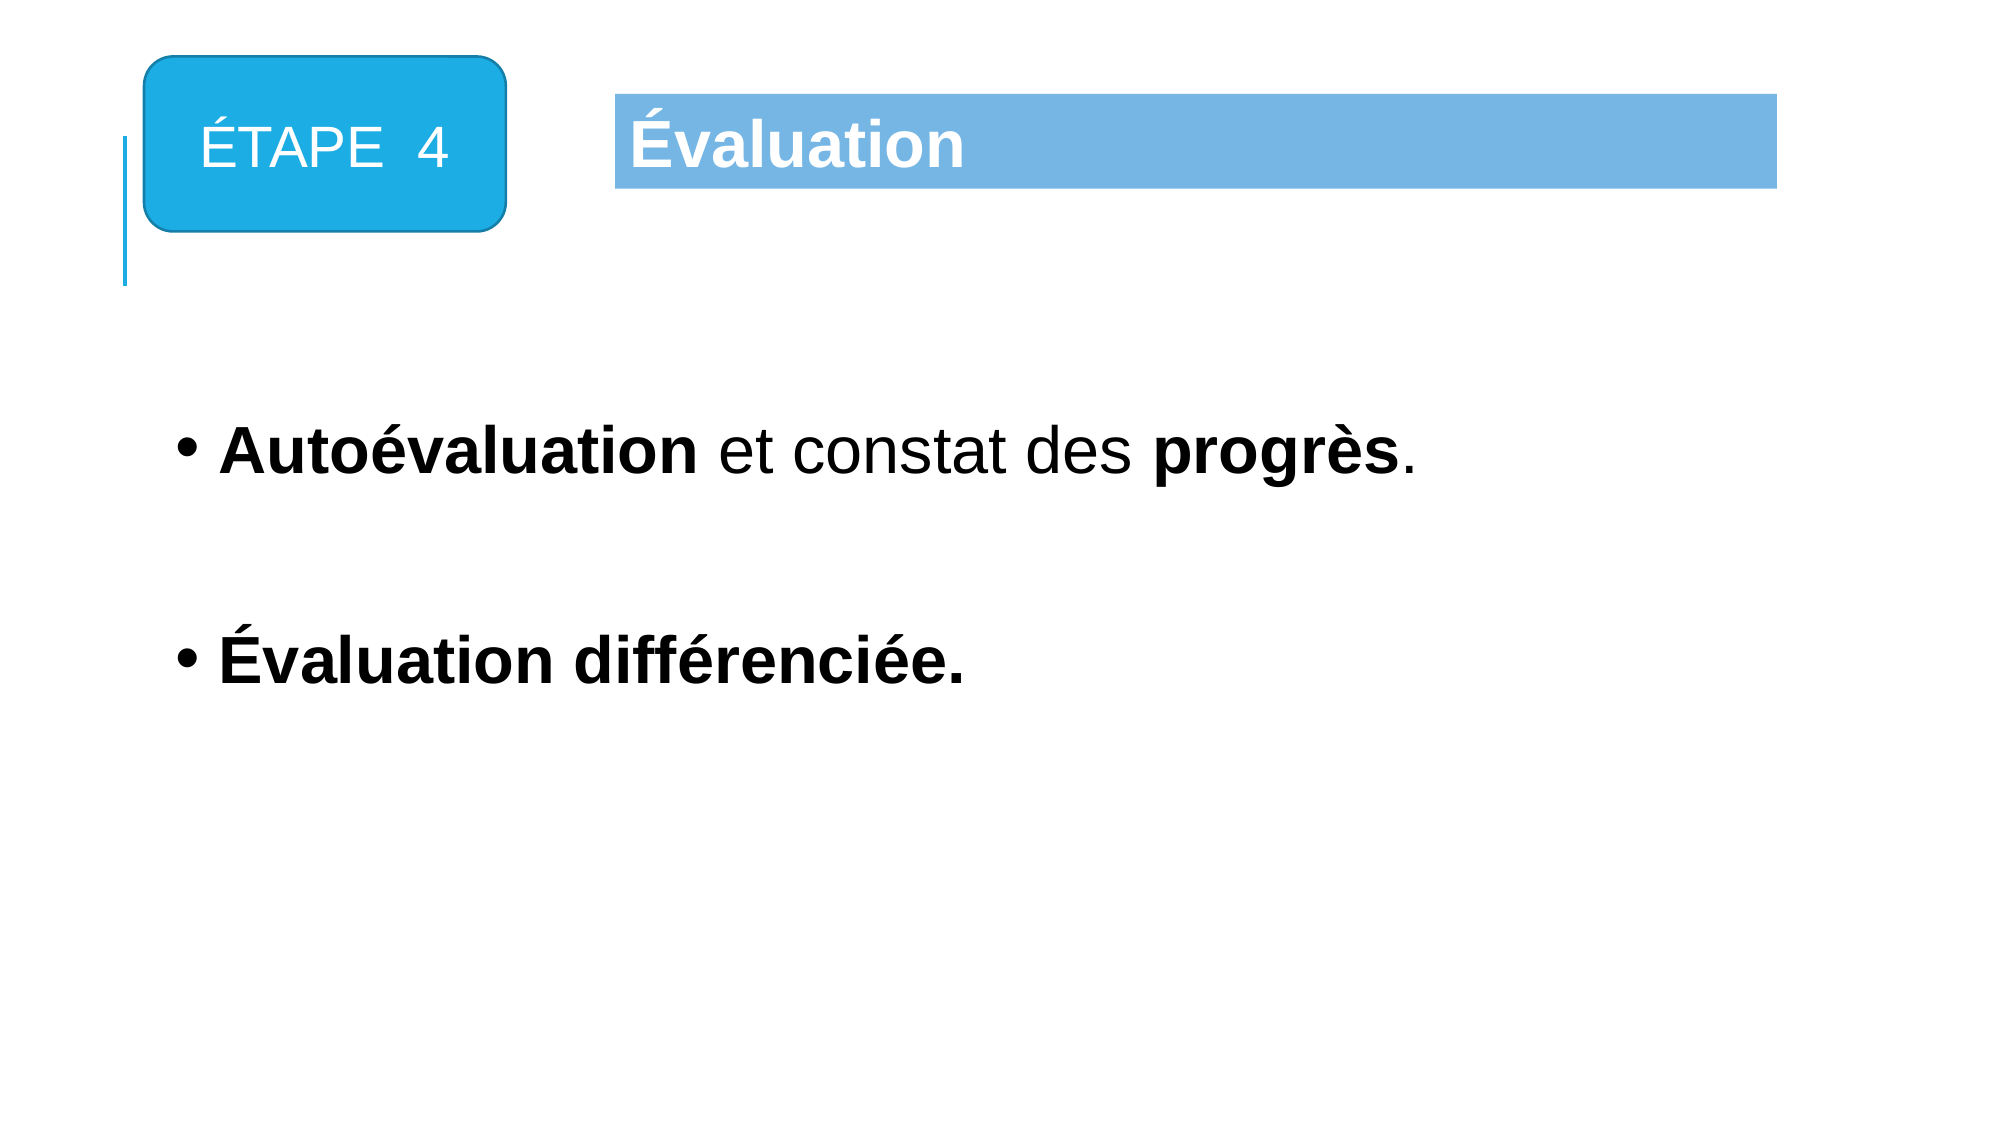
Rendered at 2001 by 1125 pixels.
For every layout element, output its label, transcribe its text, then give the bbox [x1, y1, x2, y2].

text_box Évaluation [615, 93, 1777, 189]
text_box ÉTAPE 4 [143, 56, 506, 232]
list Autoévaluation et constat des progrès. Évaluation différenciée. [168, 294, 1818, 1035]
